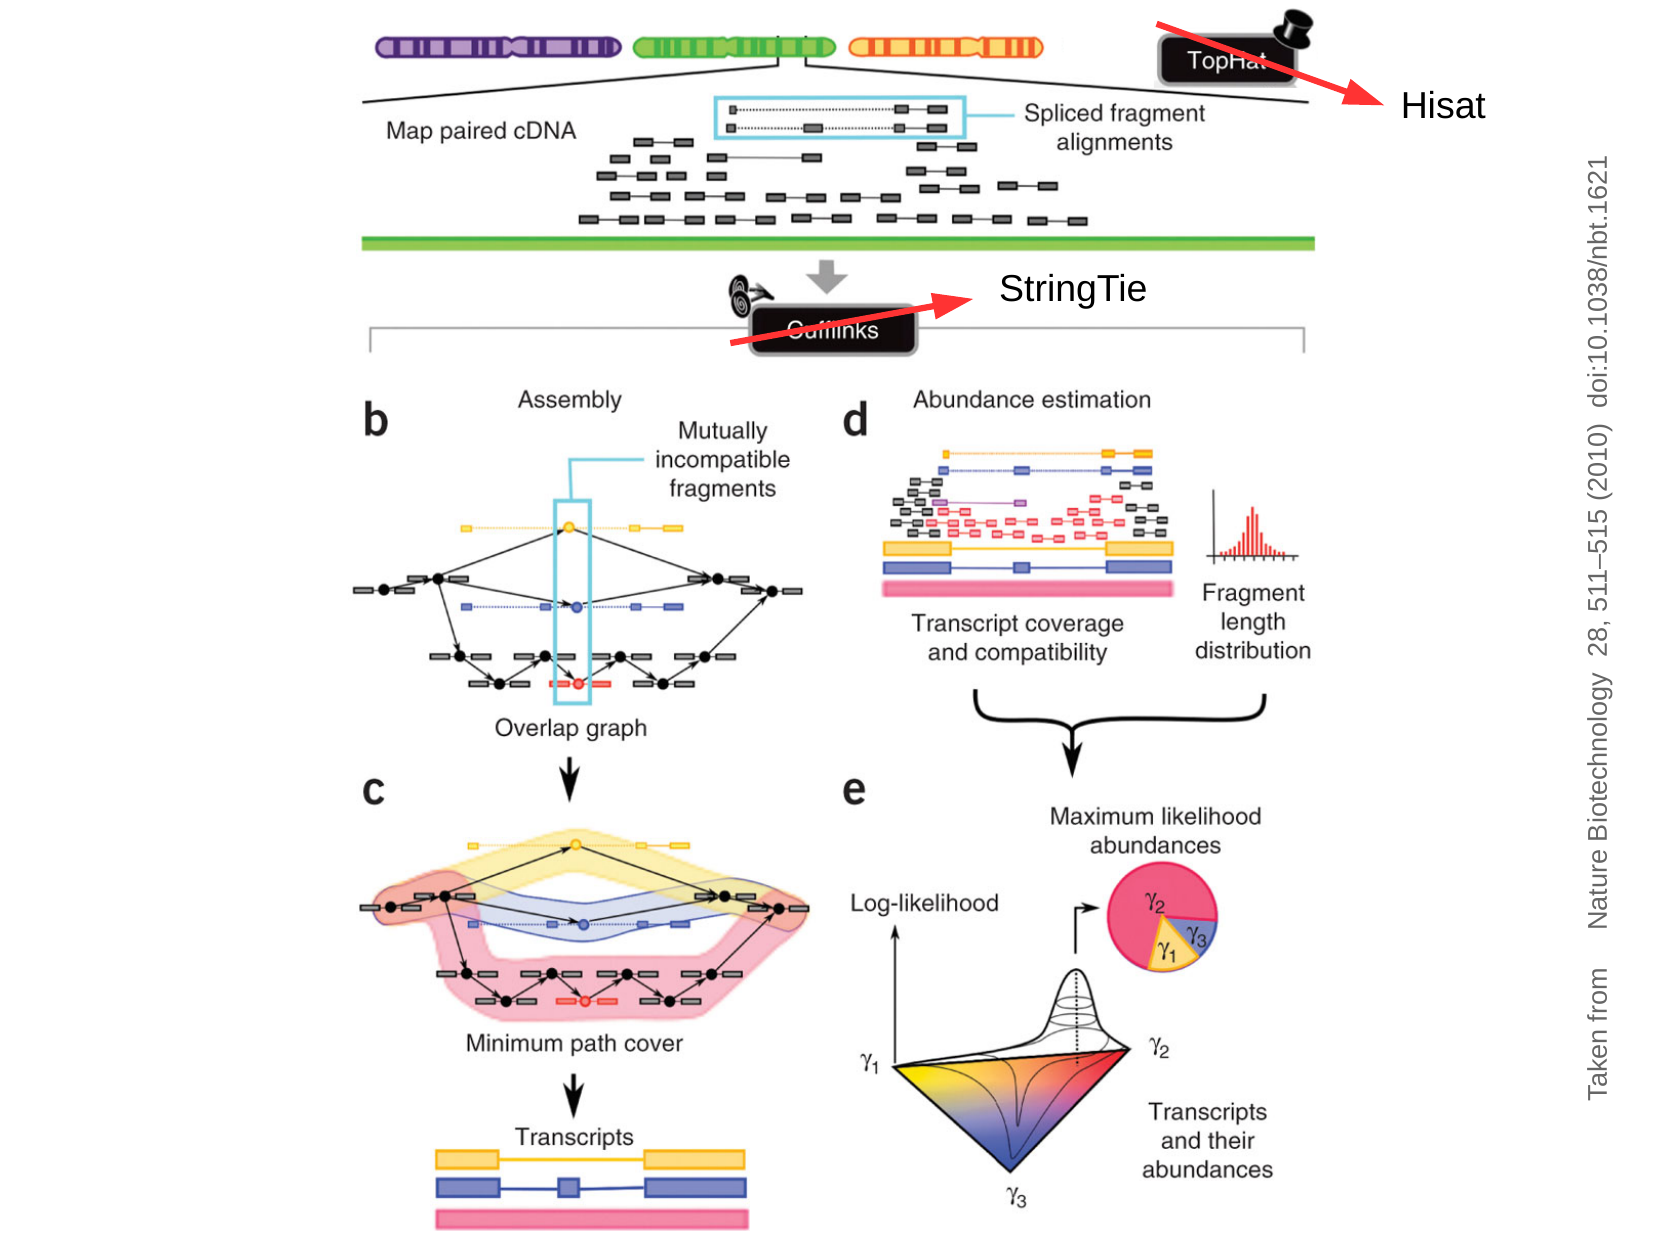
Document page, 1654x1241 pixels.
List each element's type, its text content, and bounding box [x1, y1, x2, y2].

text_box StringTie [984, 259, 1163, 317]
picture [348, 3, 1318, 1241]
text_box Hisat [1386, 76, 1501, 134]
text_box Taken from Nature Biotechnology 28, 511–515 (2010) doi:10.1038/nbt.1621 [1575, 123, 1621, 1117]
